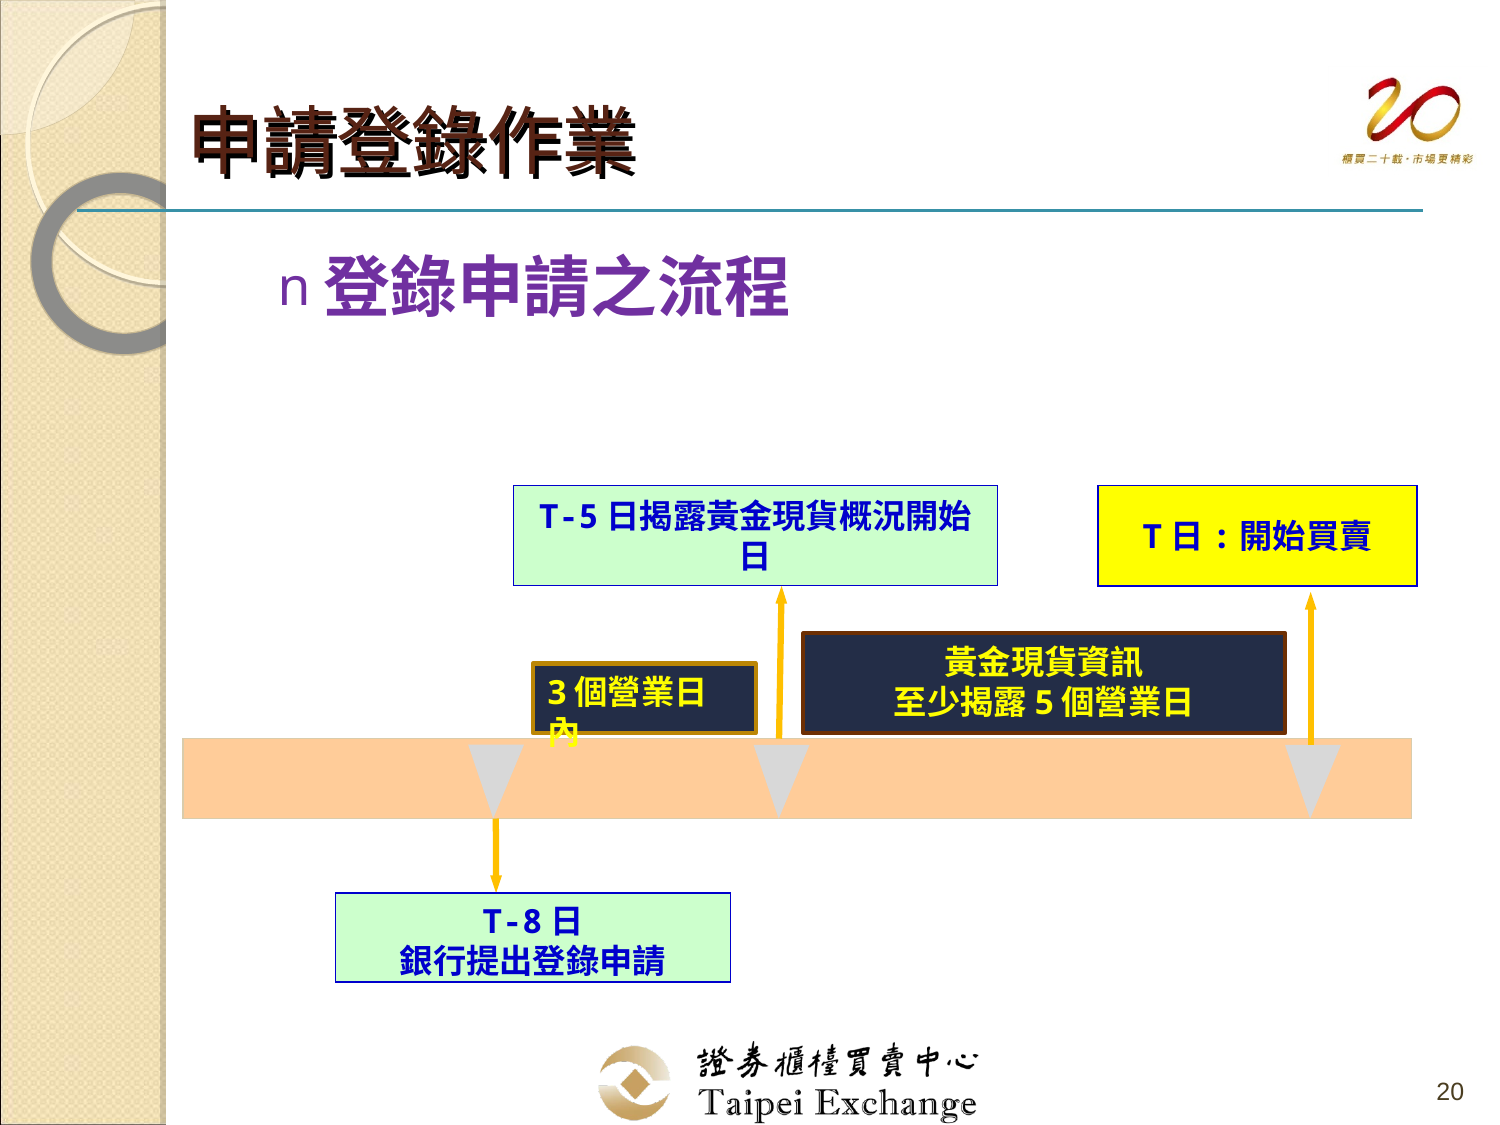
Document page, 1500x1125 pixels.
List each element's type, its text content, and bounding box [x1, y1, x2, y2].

text_box T-8日 銀行提出登錄申請 [335, 893, 730, 982]
text_box T-5日揭露黃金現貨概況開始日 [513, 485, 998, 585]
title 申請登錄作業 [171, 45, 1466, 233]
list 登錄申請之流程 [235, 237, 1466, 1026]
text_box [1413, 1034, 1489, 1113]
text_box T日:開始買賣 [1098, 485, 1417, 586]
text_box [183, 739, 1412, 819]
text_box 3個營業日內 [532, 663, 756, 733]
text_box 黃金現貨資訊 至少揭露5個營業日 [803, 633, 1286, 734]
